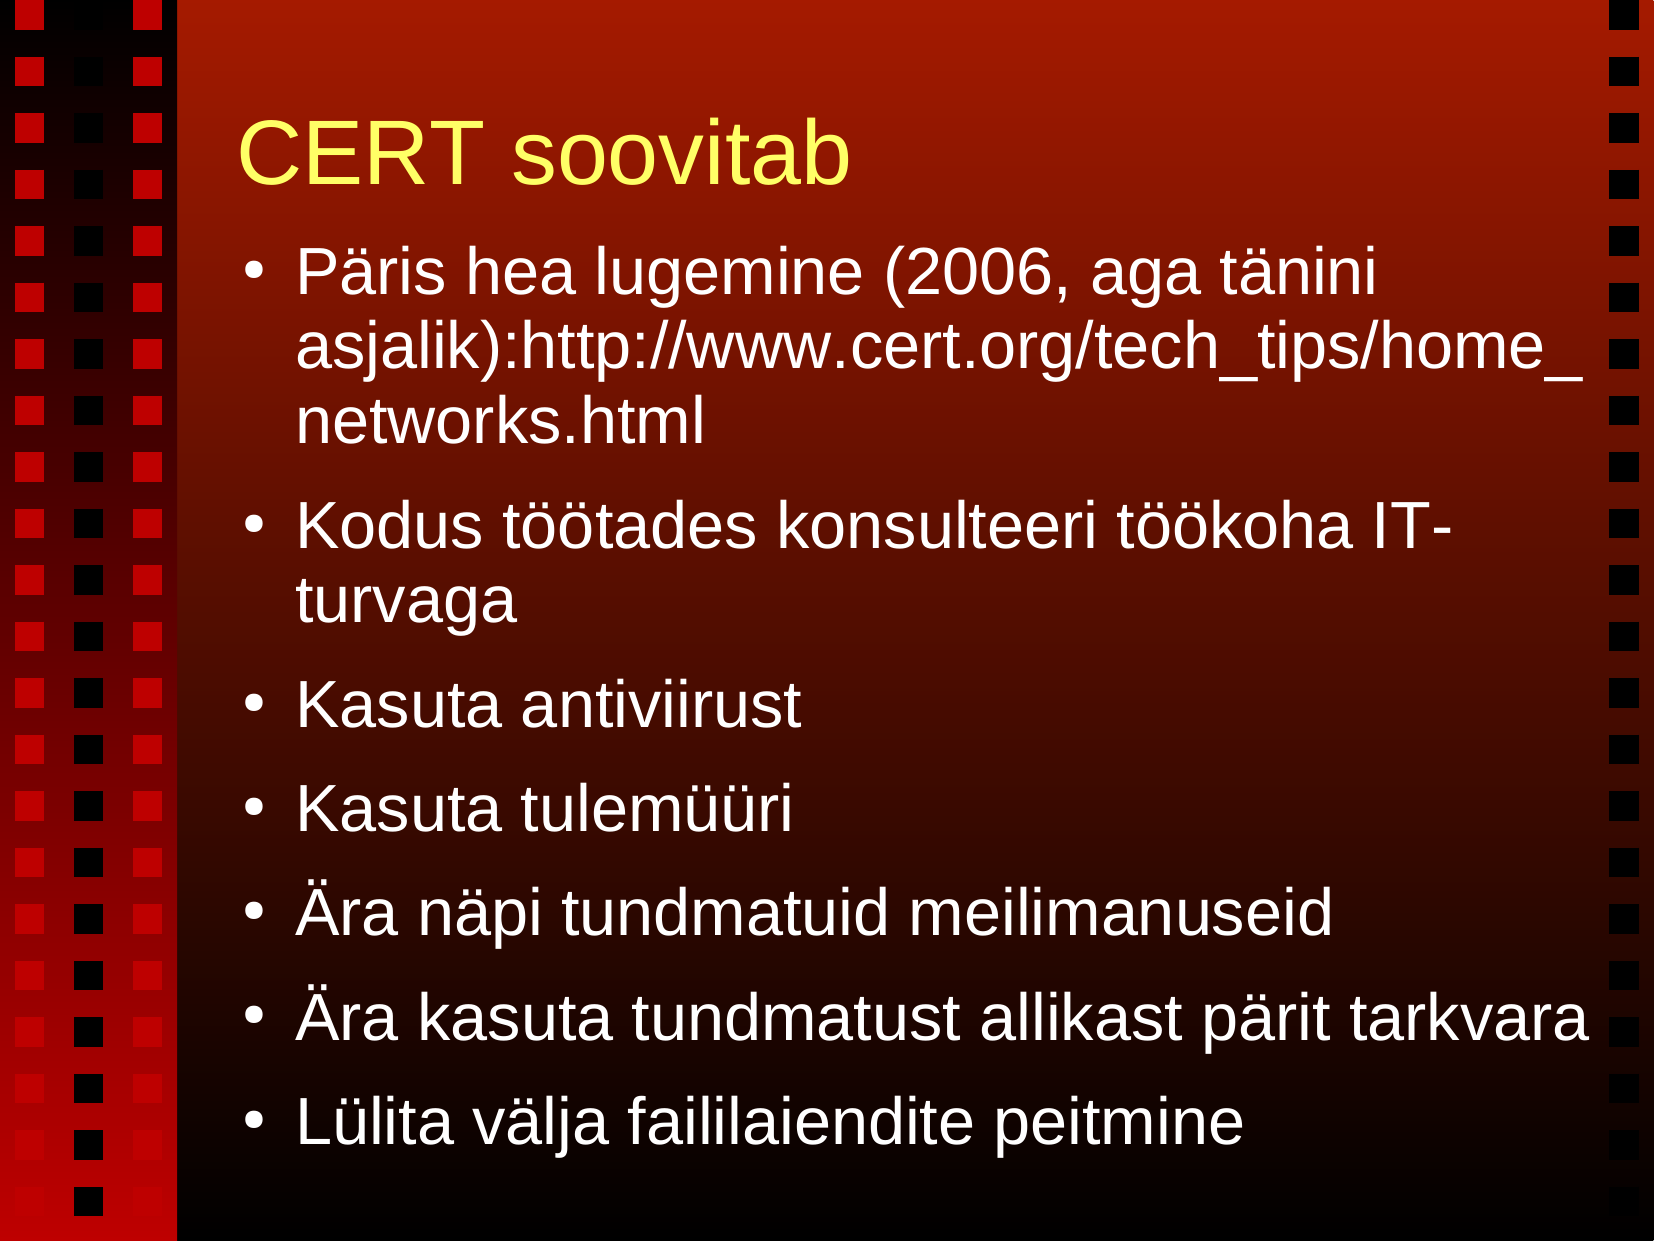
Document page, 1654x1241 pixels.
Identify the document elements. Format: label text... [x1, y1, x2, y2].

list Päris hea lugemine (2006, aga tänini asjalik):http://www.cert.org/tech_tips/home_networks.html Kodus töötades konsulteeri töökoha IT-turvaga Kasuta antiviirust Kasuta tulemüüri Ära näpi tundmatuid meilimanuseid Ära kasuta tundmatust allikast pärit tarkvara Lülita välja faililaiendite peitmine [224, 233, 1603, 1159]
title CERT soovitab [236, 49, 1571, 233]
